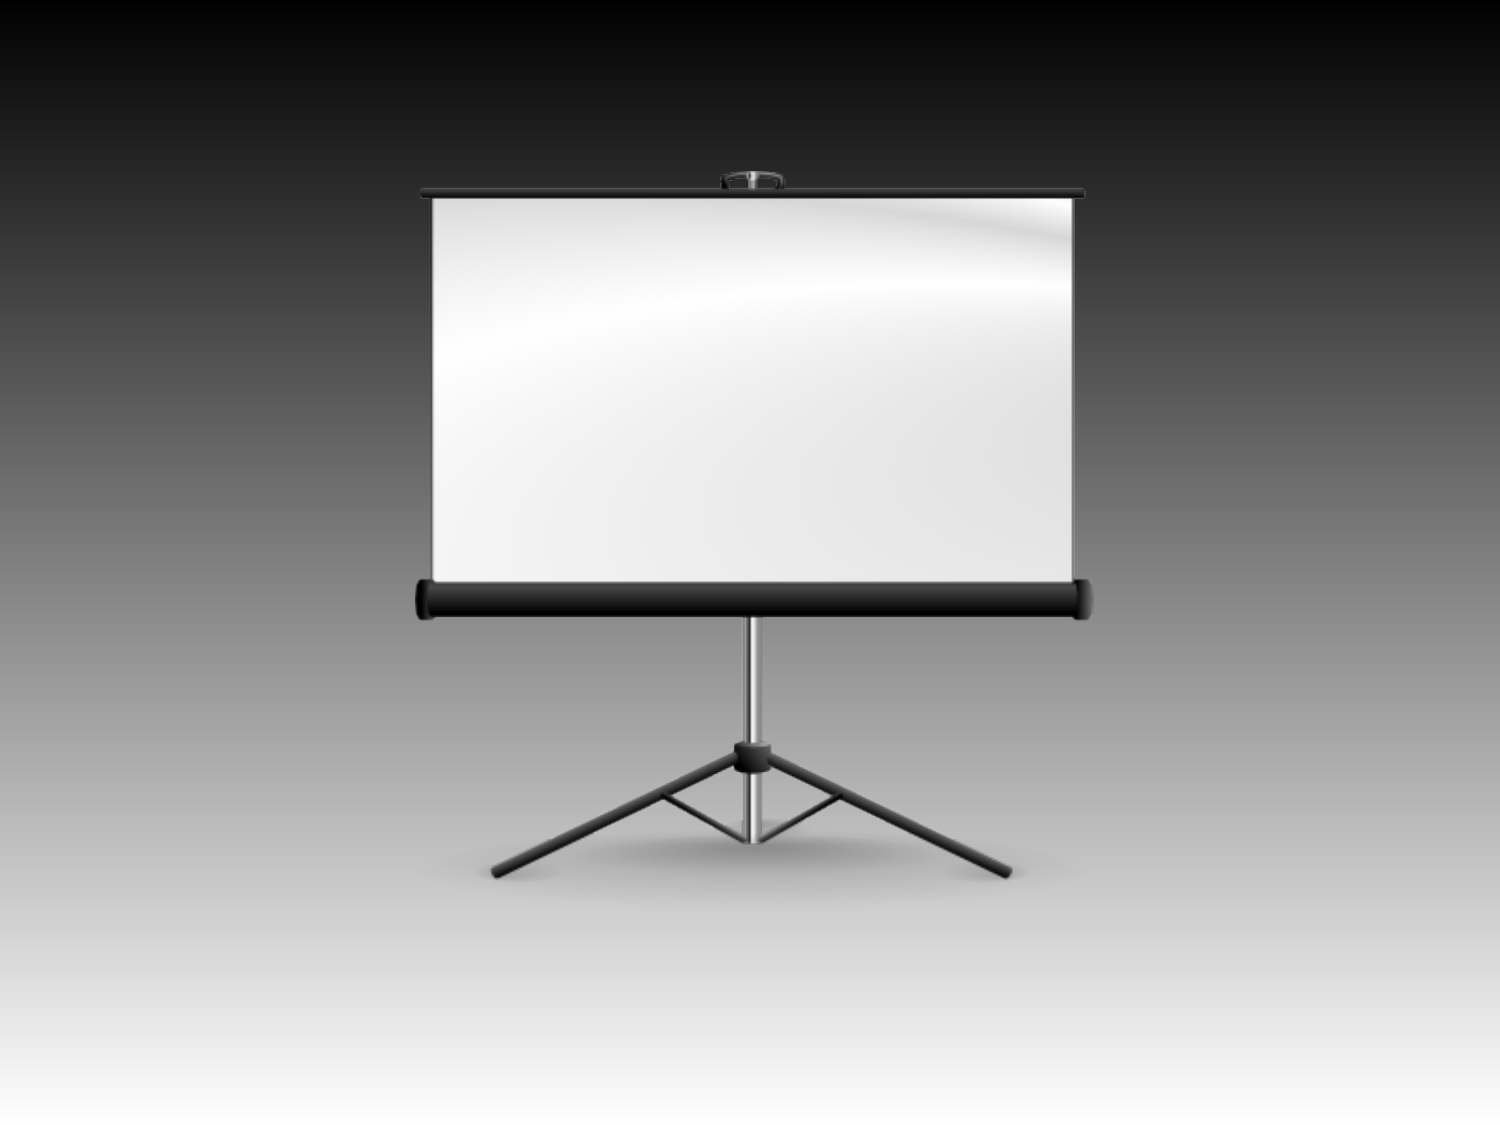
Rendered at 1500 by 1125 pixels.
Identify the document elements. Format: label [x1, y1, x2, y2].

picture [413, 171, 1094, 910]
